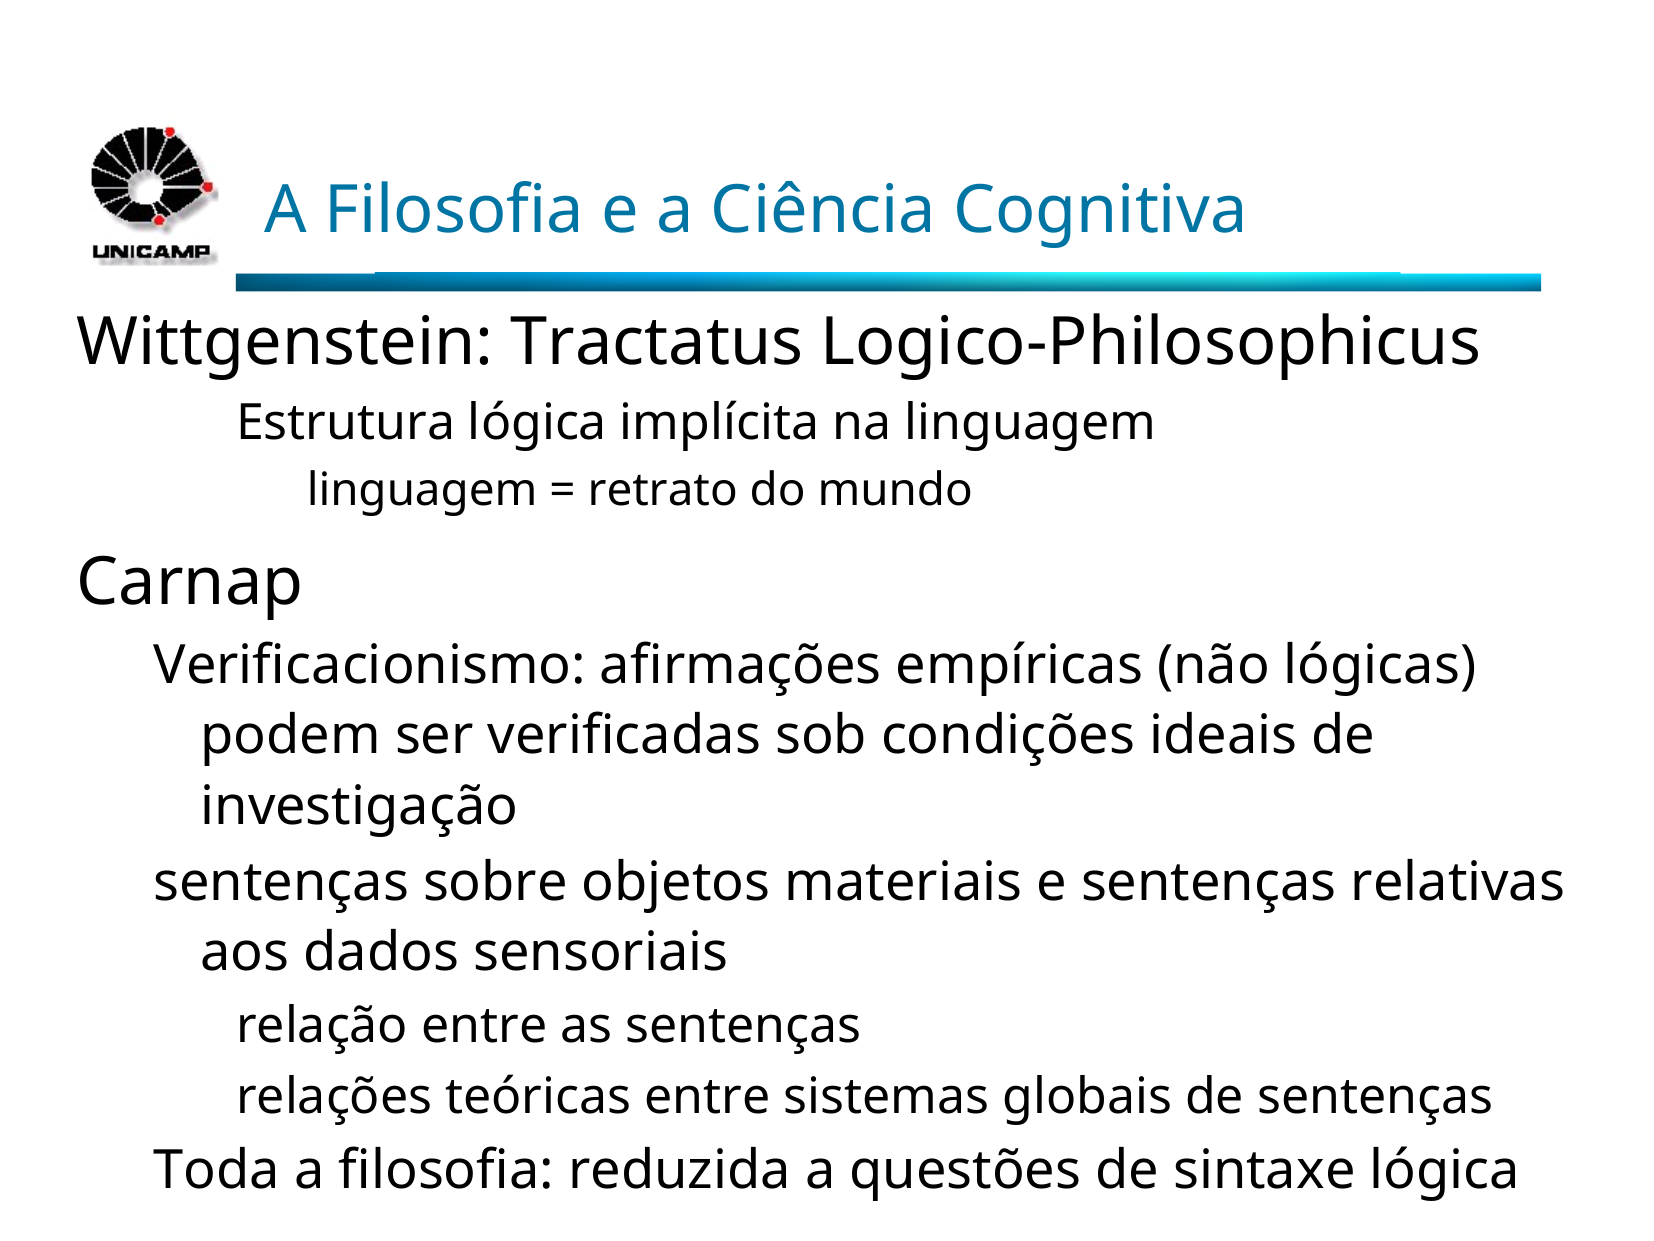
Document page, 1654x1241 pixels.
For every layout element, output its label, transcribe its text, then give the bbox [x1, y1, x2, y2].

title A Filosofia e a Ciência Cognitiva [264, 42, 1534, 250]
picture [125, 272, 1654, 295]
list Wittgenstein: Tractatus Logico-Philosophicus Estrutura lógica implícita na linguagem linguagem = retrato do mundo Carnap Verificacionismo: afirmações empíricas (não lógicas) podem ser verificadas sob condições ideais de investigação sentenças sobre objetos materiais e sentenças relativas aos dados sensoriais relação entre as sentenças relações teóricas entre sistemas globais de sentenças Toda a filosofia: reduzida a questões de sintaxe lógica [59, 295, 1595, 1241]
